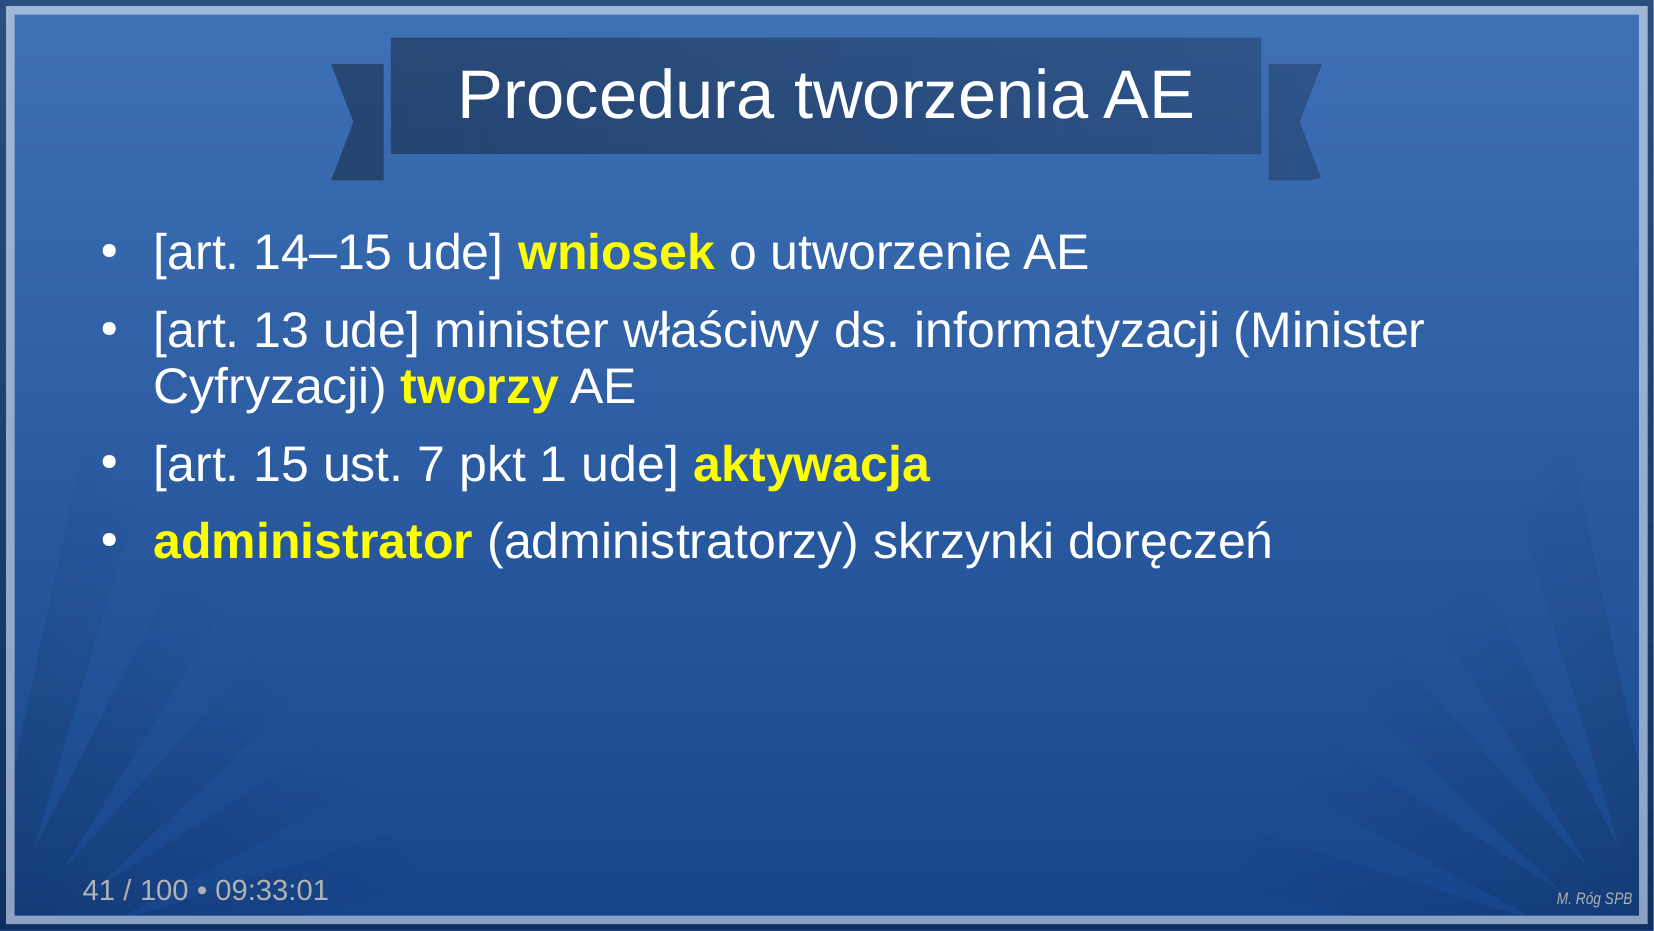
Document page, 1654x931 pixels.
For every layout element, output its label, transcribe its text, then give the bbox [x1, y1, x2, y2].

title Procedura tworzenia AE [389, 35, 1264, 154]
list [art. 14–15 ude] wniosek o utworzenie AE [art. 13 ude] minister właściwy ds. informatyzacji (Minister Cyfryzacji) tworzy AE [art. 15 ust. 7 pkt 1 ude] aktywacja administrator (administratorzy) skrzynki doręczeń [82, 224, 1571, 848]
